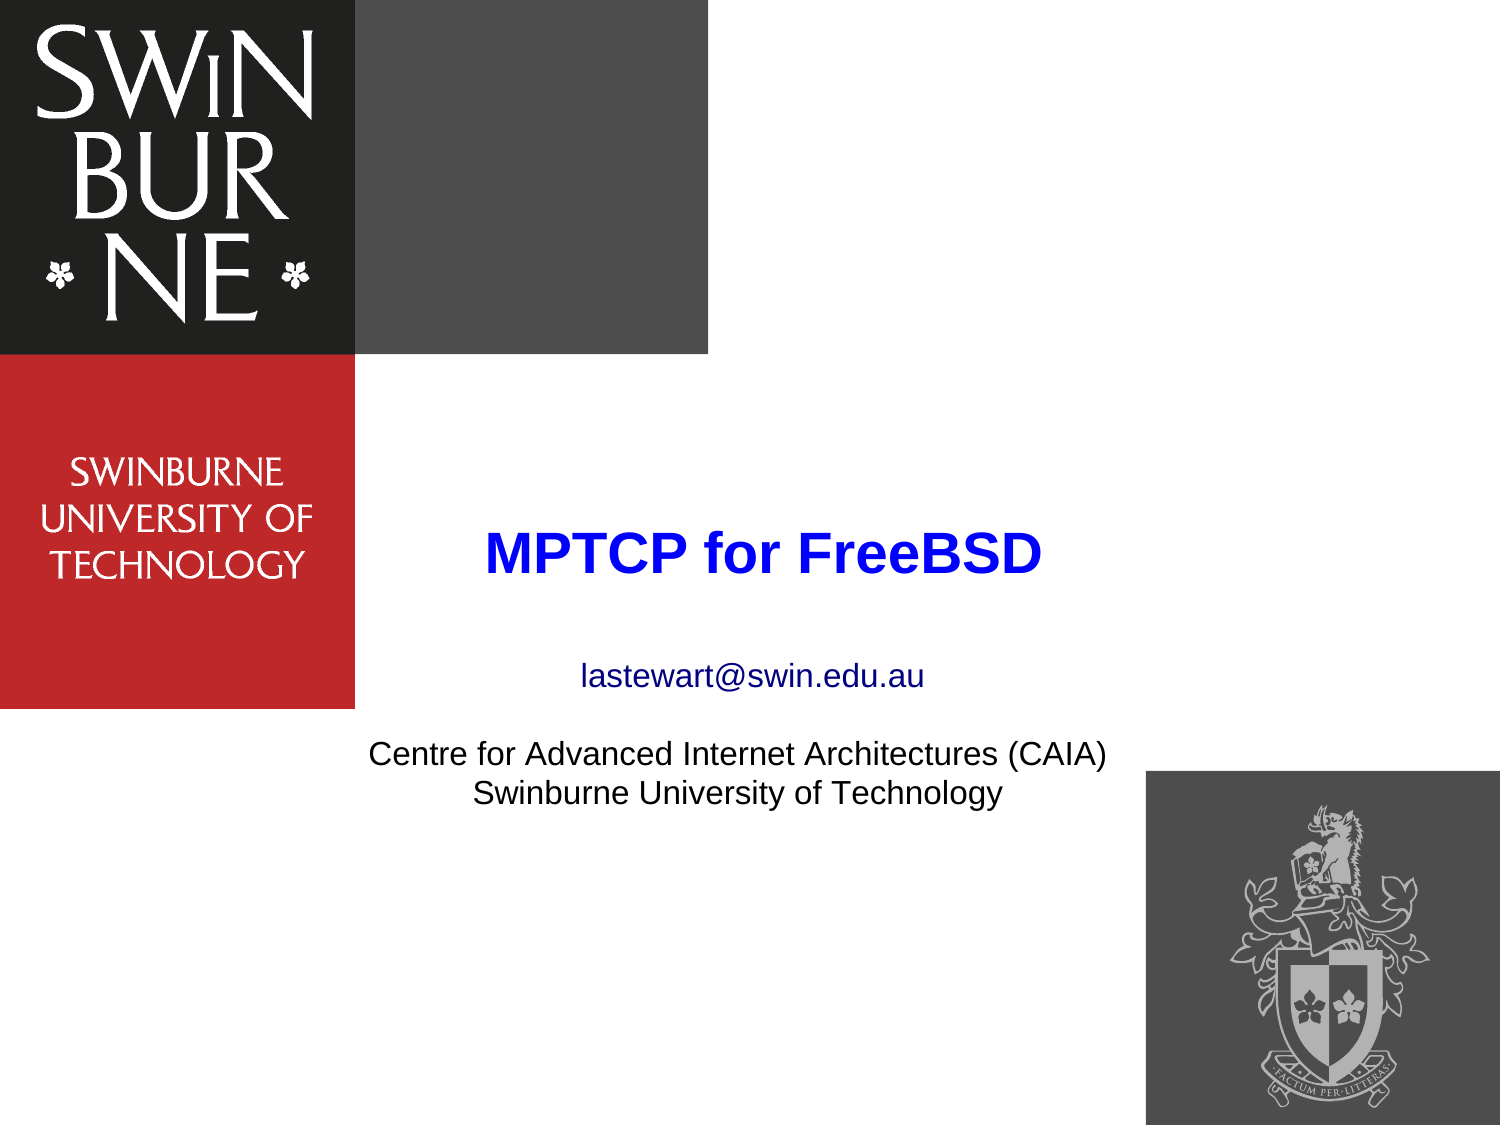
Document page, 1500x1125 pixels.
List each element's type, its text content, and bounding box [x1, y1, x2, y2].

picture [0, 0, 355, 709]
text_box lastewart@swin.edu.au [434, 647, 1072, 702]
subtitle MPTCP for FreeBSD [306, 468, 1222, 632]
text_box Centre for Advanced Internet Architectures (CAIA) Swinburne University of Technology [325, 724, 1151, 820]
